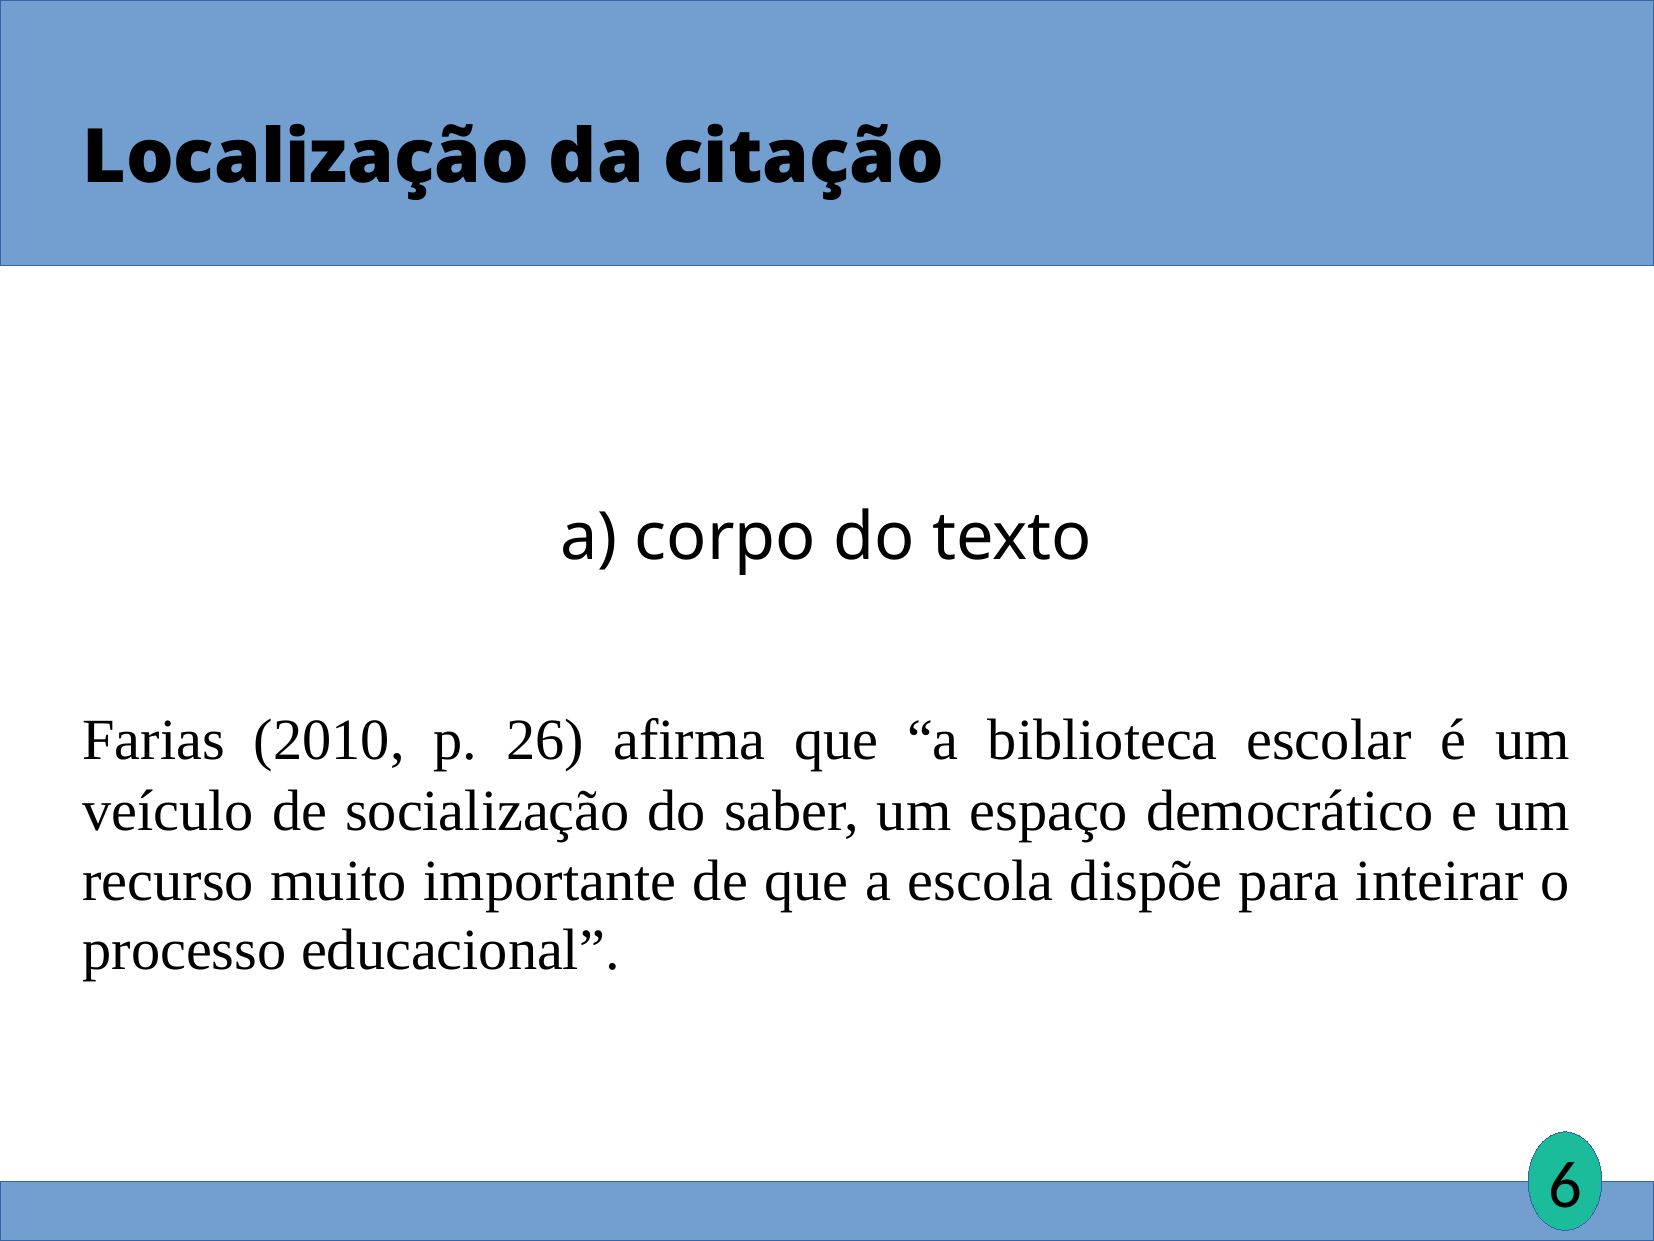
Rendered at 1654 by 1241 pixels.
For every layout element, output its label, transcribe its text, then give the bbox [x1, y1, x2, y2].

subtitle a) corpo do texto Farias (2010, p. 26) afirma que “a biblioteca escolar é um veículo de socialização do saber, um espaço democrático e um recurso muito importante de que a escola dispõe para inteirar o processo educacional”. [82, 472, 1571, 1003]
title Localização da citação [82, 56, 1571, 250]
